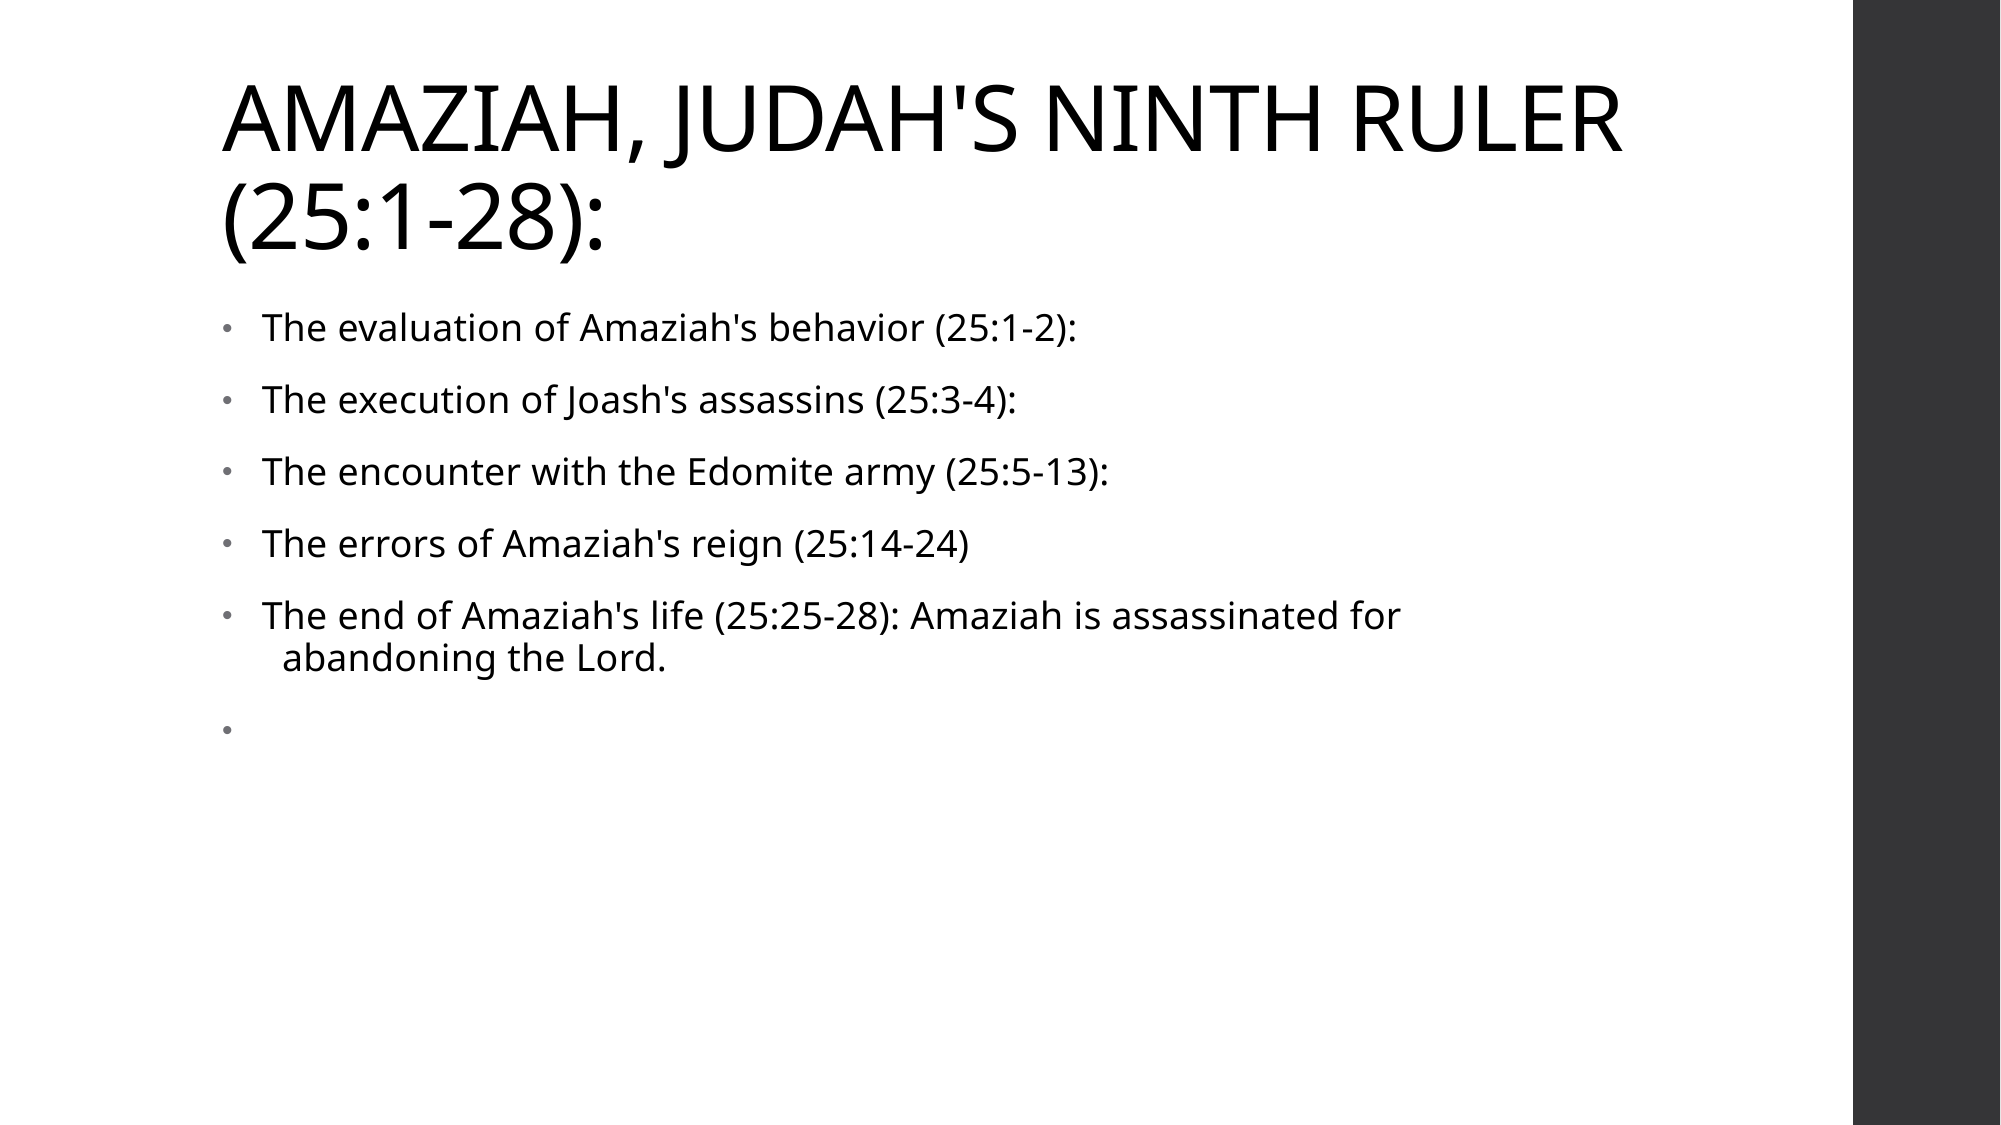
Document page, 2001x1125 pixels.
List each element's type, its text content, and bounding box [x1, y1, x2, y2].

title AMAZIAH, JUDAH'S NINTH RULER (25:1-28): [206, 60, 1797, 278]
list The evaluation of Amaziah's behavior (25:1-2): The execution of Joash's assassins (25:3-4): The encounter with the Edomite army (25:5-13): The errors of Amaziah's reign (25:14-24) The end of Amaziah's life (25:25-28): Amaziah is assassinated for abandoning the Lord. [206, 299, 1617, 1014]
